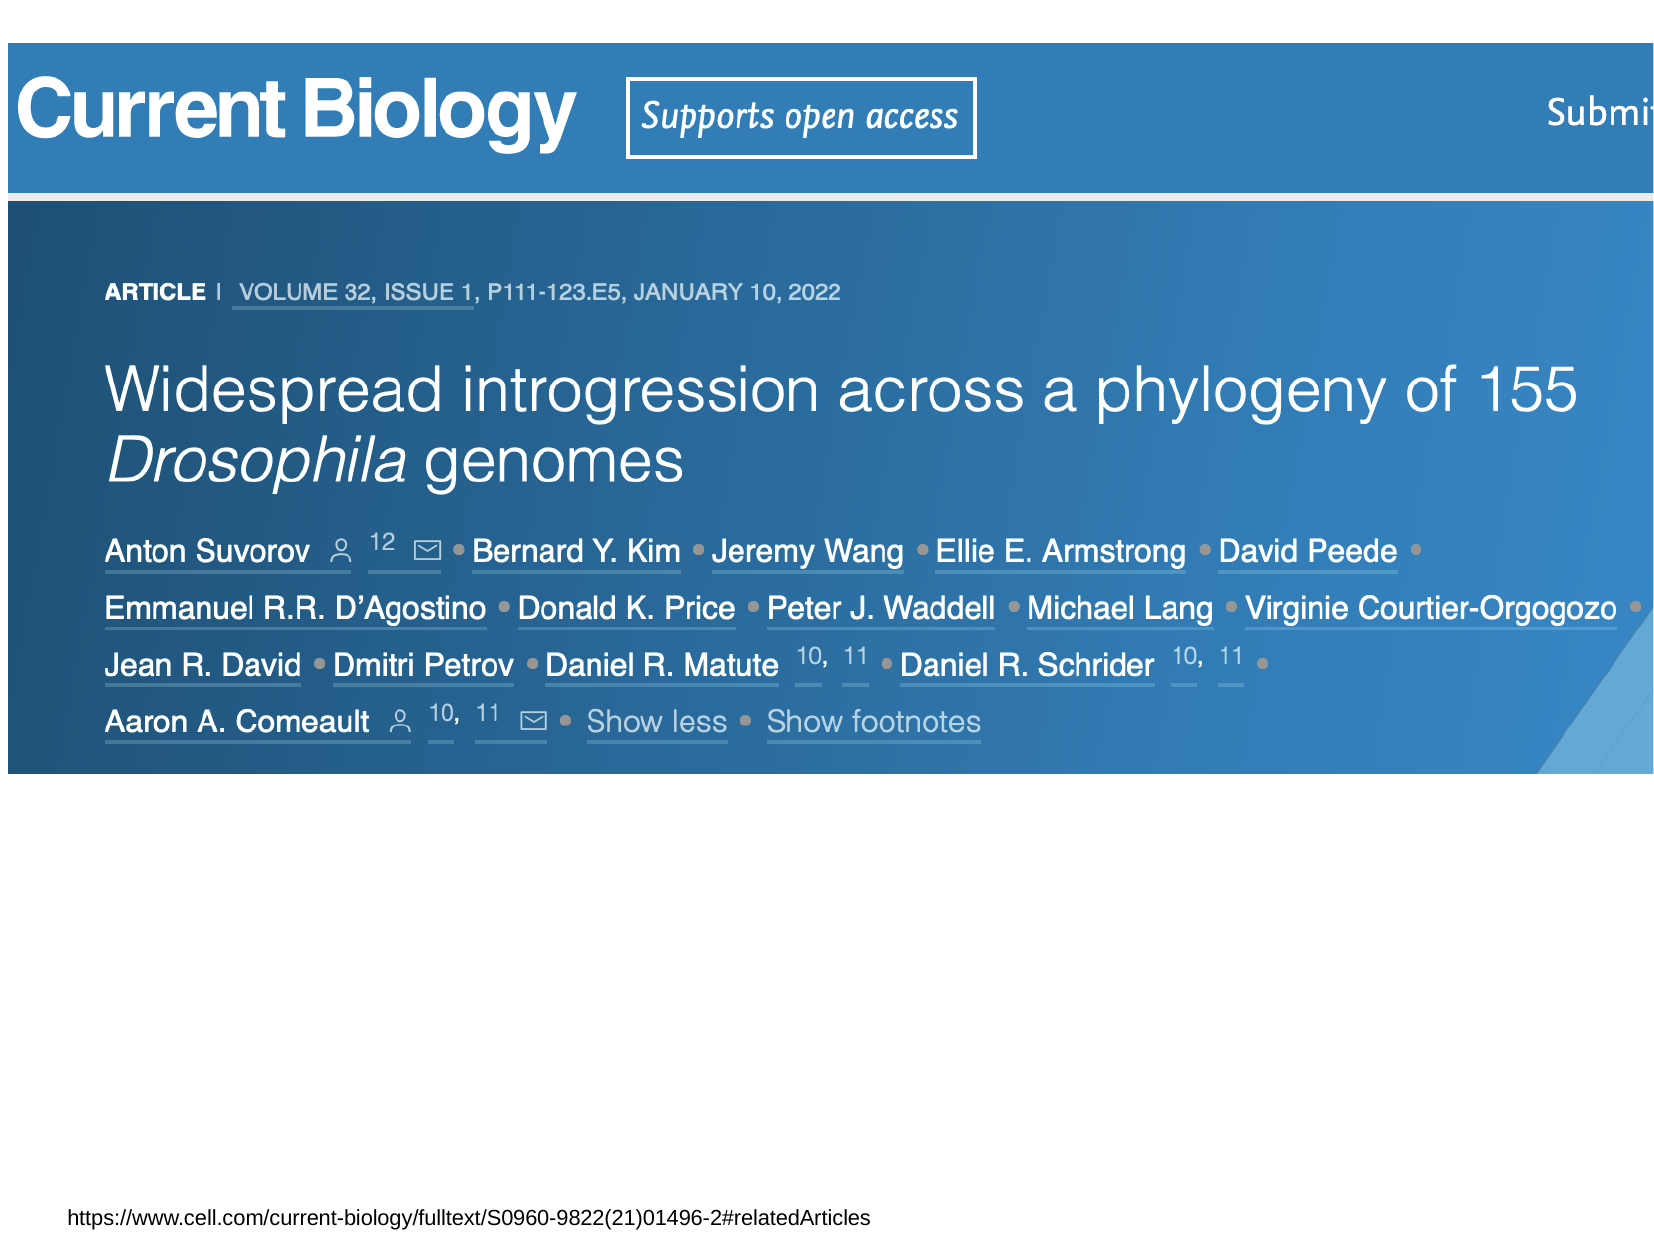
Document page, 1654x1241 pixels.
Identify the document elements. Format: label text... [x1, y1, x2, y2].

picture [8, 43, 1654, 775]
text_box https://www.cell.com/current-biology/fulltext/S0960-9822(21)01496-2#relatedArticles [52, 1198, 1474, 1241]
